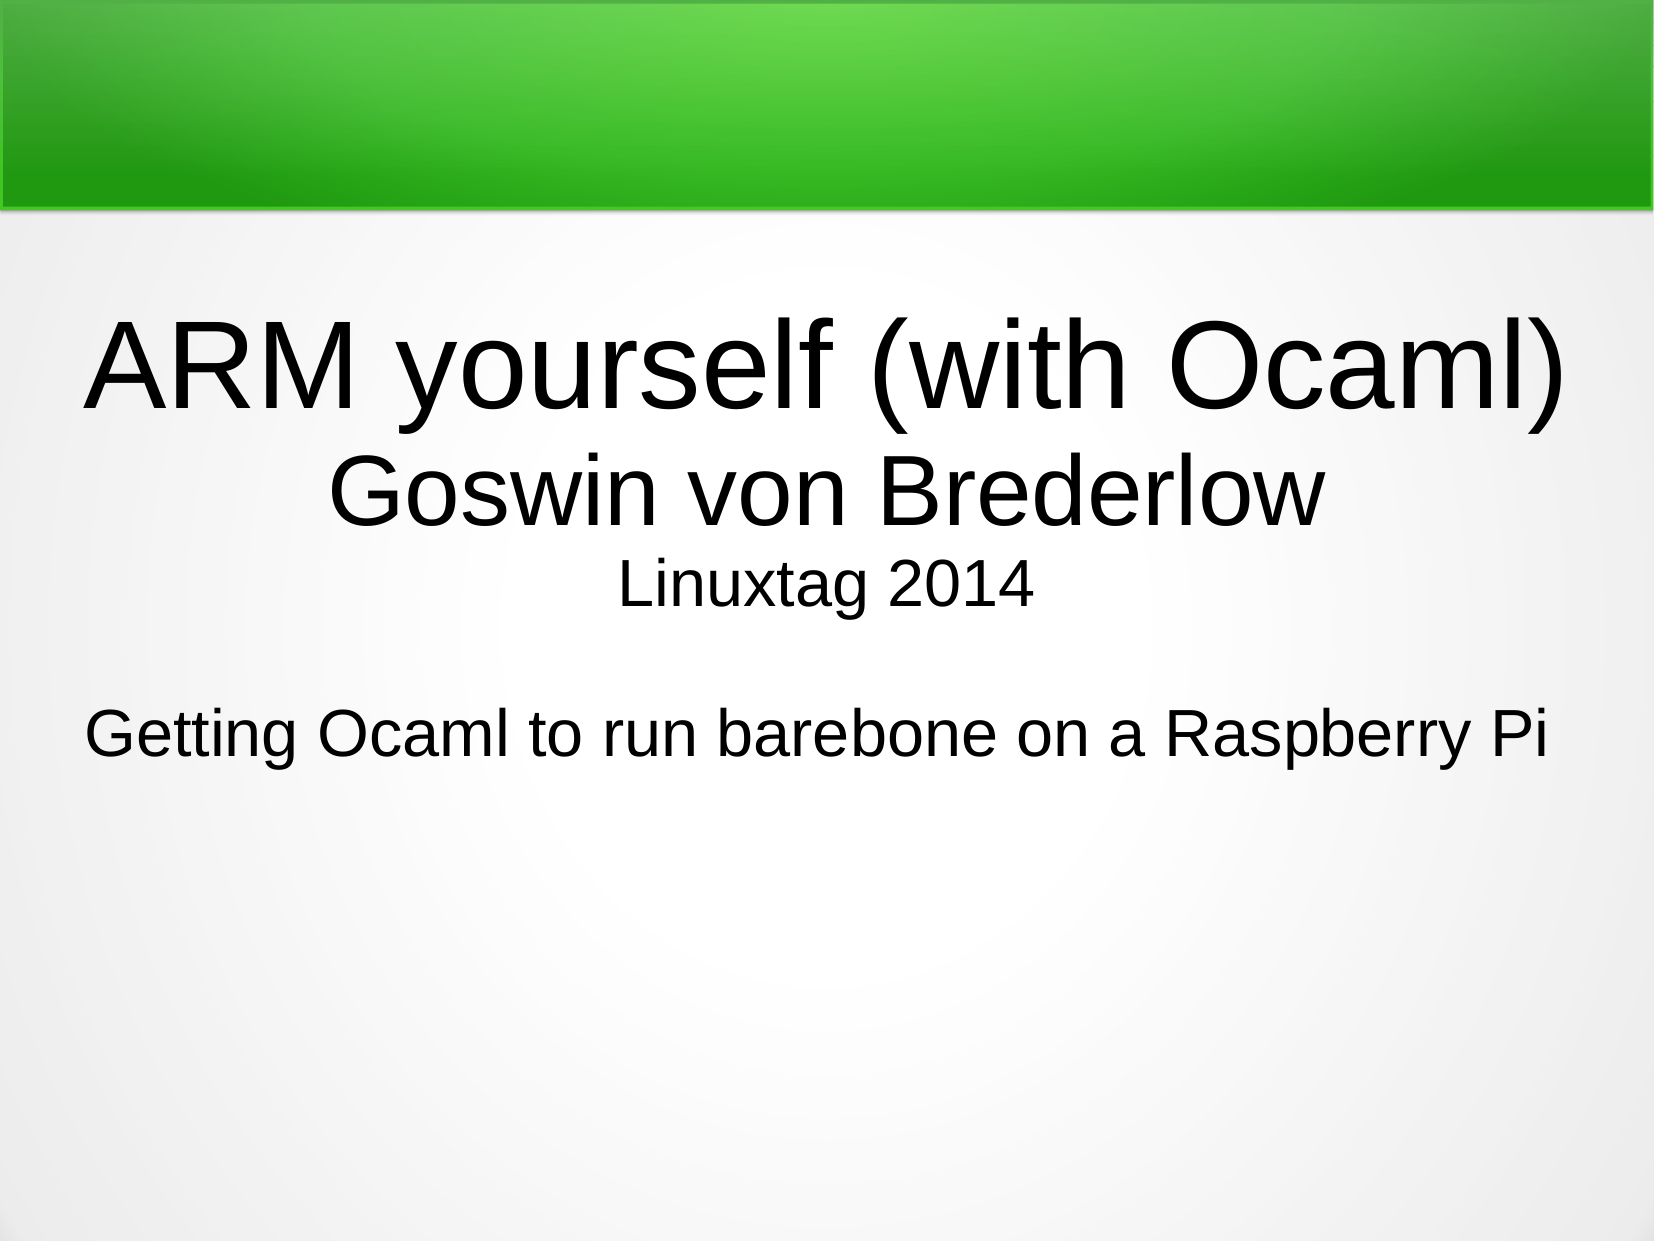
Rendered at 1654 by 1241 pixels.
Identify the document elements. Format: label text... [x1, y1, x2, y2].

subtitle ARM yourself (with Ocaml) Goswin von Brederlow Linuxtag 2014 Getting Ocaml to run barebone on a Raspberry Pi [82, 47, 1571, 1019]
